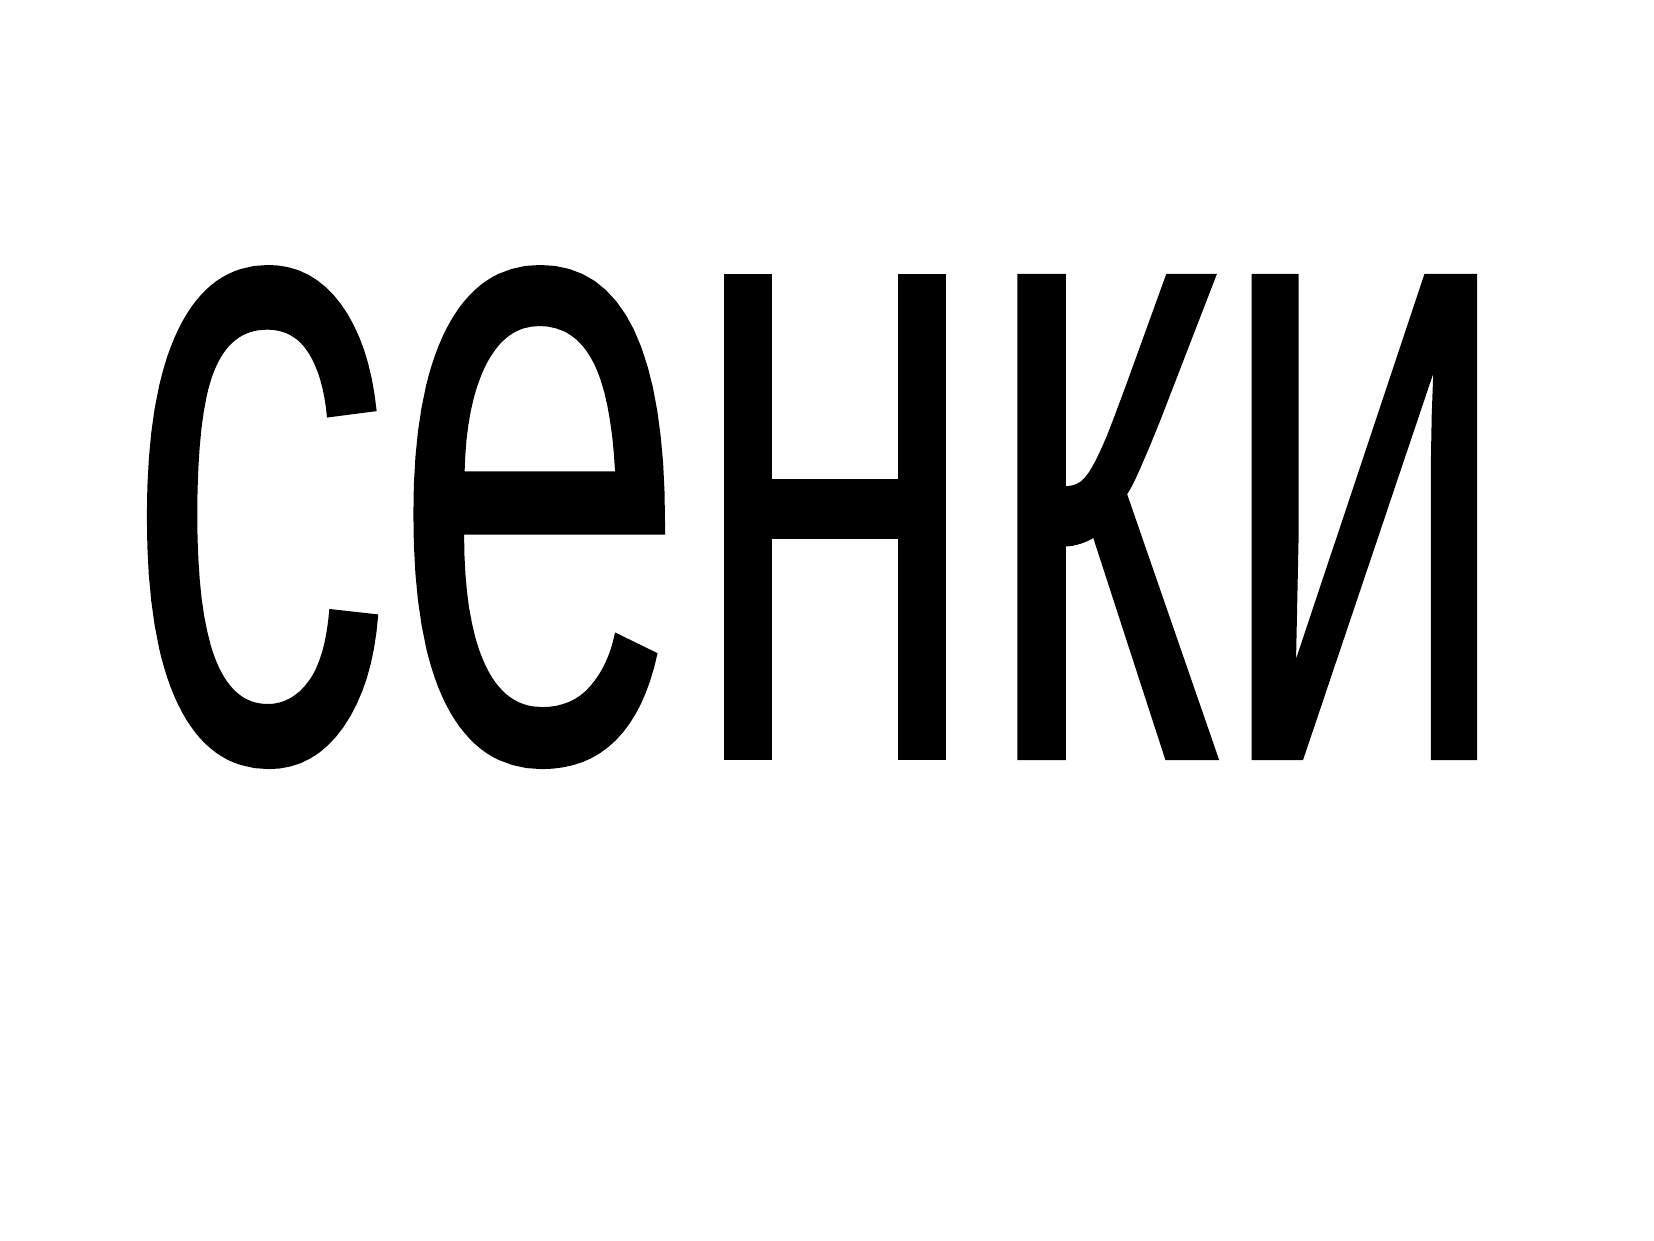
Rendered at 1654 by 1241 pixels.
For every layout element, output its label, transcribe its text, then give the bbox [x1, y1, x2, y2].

text_box сенки [1018, 274, 1219, 760]
text_box сенки [414, 265, 665, 769]
text_box сенки [724, 274, 946, 760]
text_box сенки [147, 265, 378, 769]
text_box сенки [1252, 274, 1477, 760]
